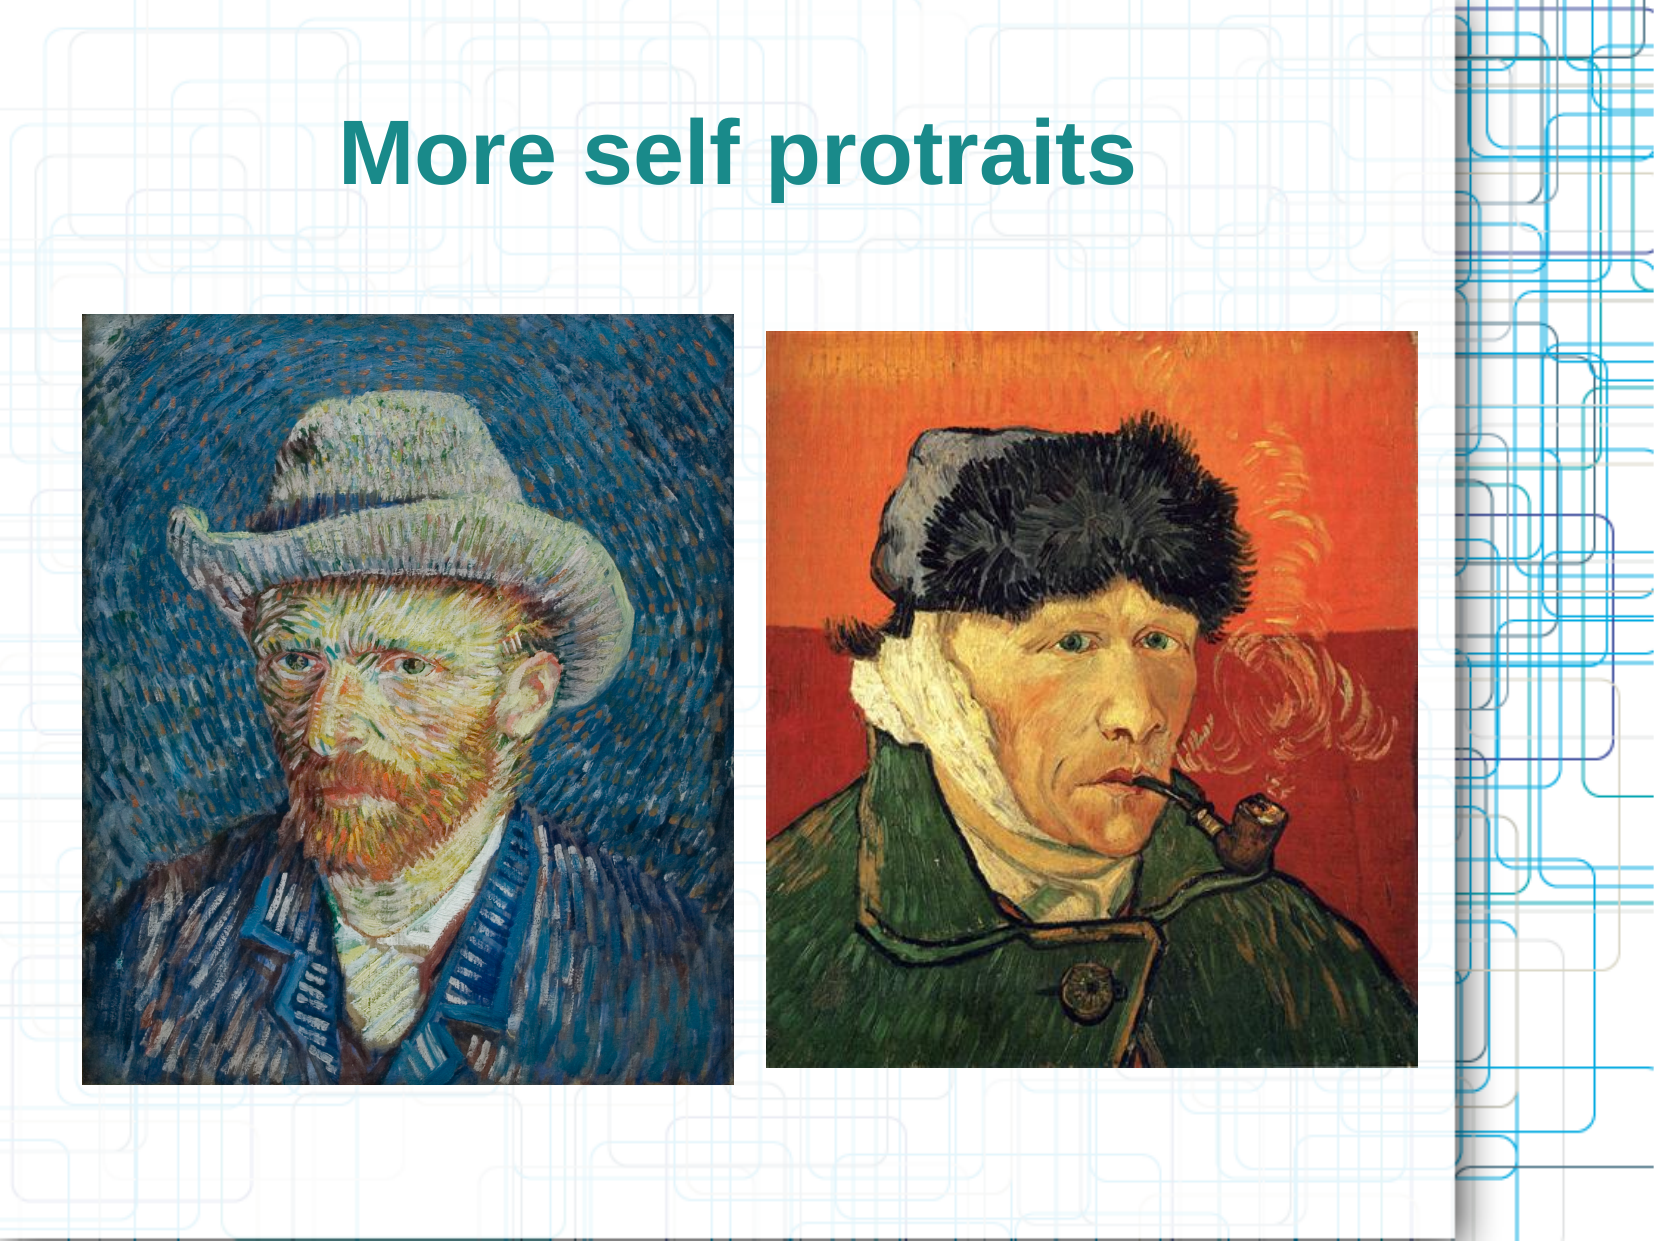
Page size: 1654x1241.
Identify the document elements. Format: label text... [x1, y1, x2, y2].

picture [0, 0, 1654, 1241]
title More self protraits [59, 49, 1418, 257]
